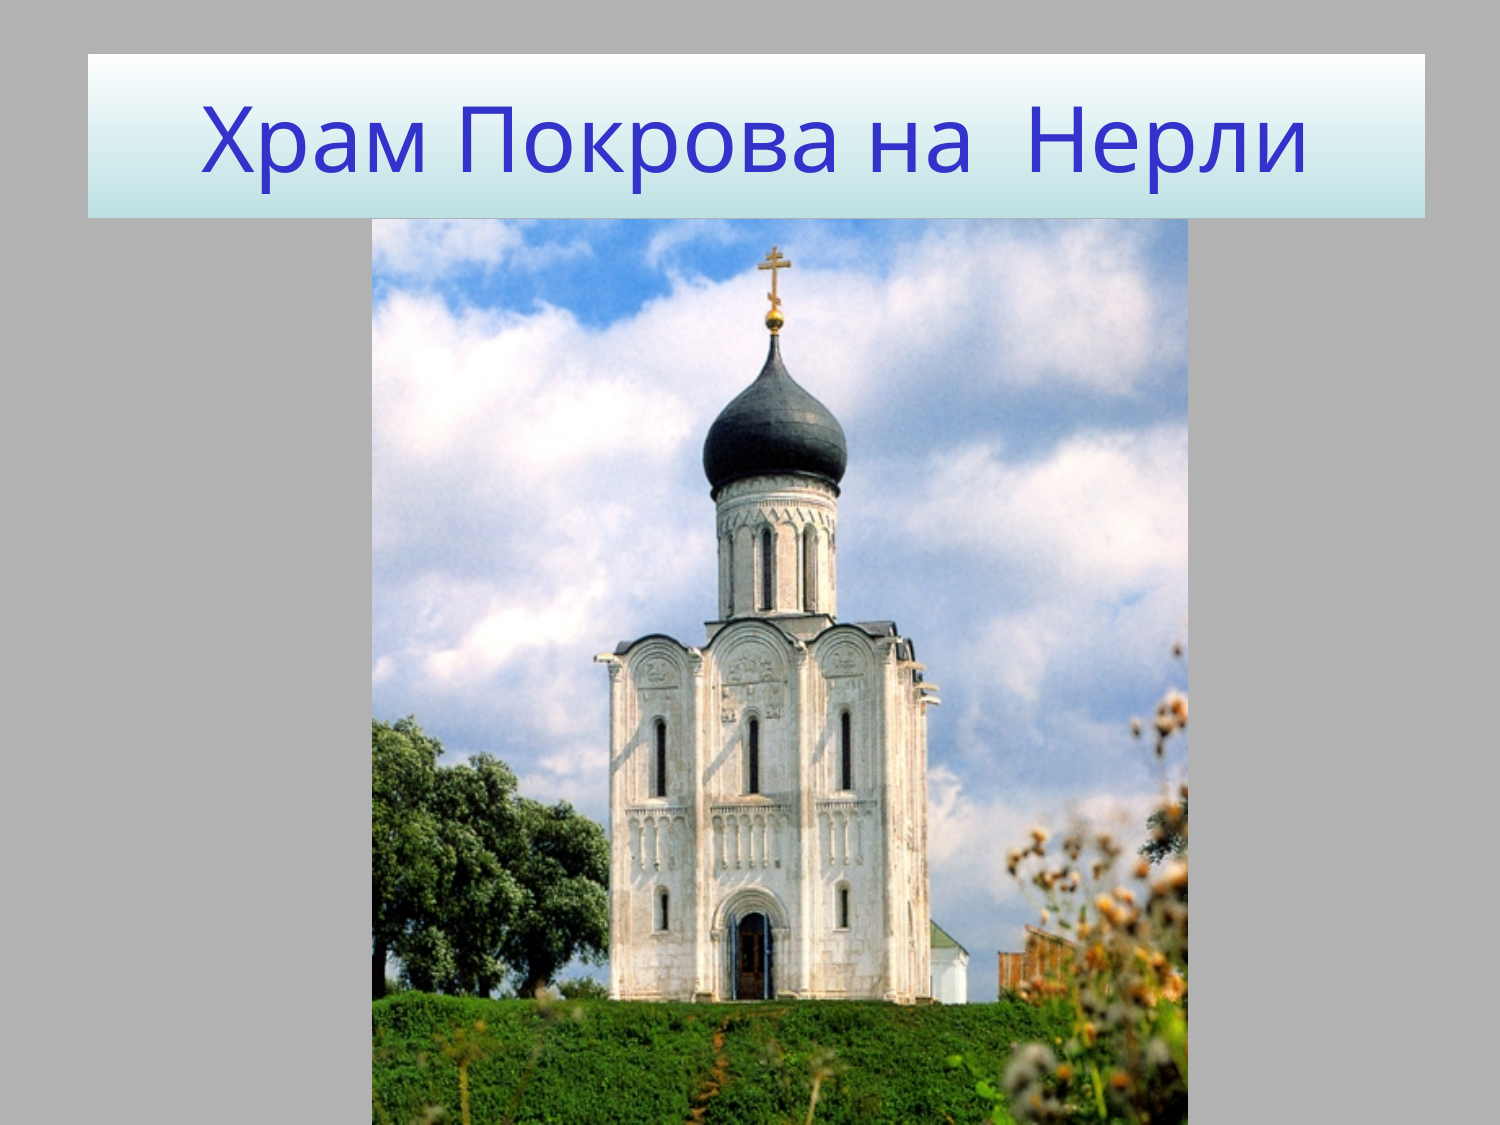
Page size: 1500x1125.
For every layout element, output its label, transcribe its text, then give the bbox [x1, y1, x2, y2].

title Храм Покрова на Нерли [88, 54, 1425, 218]
text_box [372, 220, 1188, 1125]
